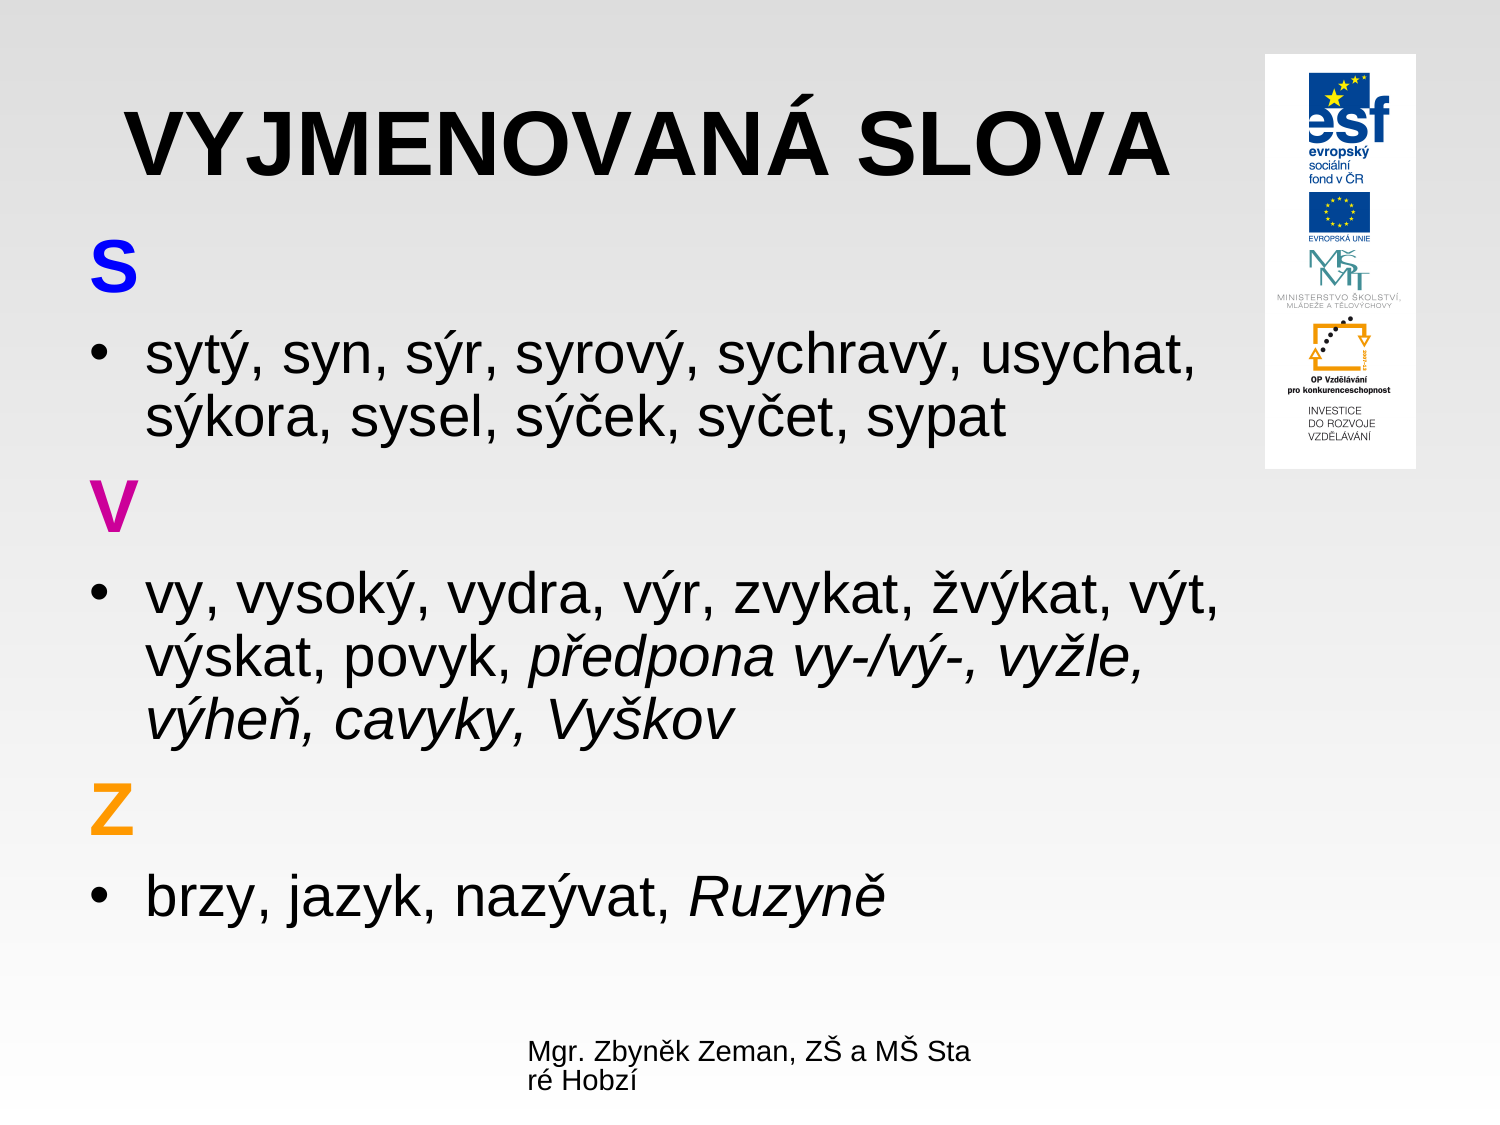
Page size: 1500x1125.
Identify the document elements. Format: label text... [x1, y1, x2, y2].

title VYJMENOVANÁ SLOVA [74, 45, 1223, 220]
list S sytý, syn, sýr, syrový, sychravý, usychat, sýkora, sysel, sýček, syčet, sypat V vy, vysoký, vydra, výr, zvykat, žvýkat, výt, výskat, povyk, předpona vy-/vý-, vyžle, výheň, cavyky, Vyškov Z brzy, jazyk, nazývat, Ruzyně [74, 220, 1258, 953]
picture [1265, 54, 1416, 469]
